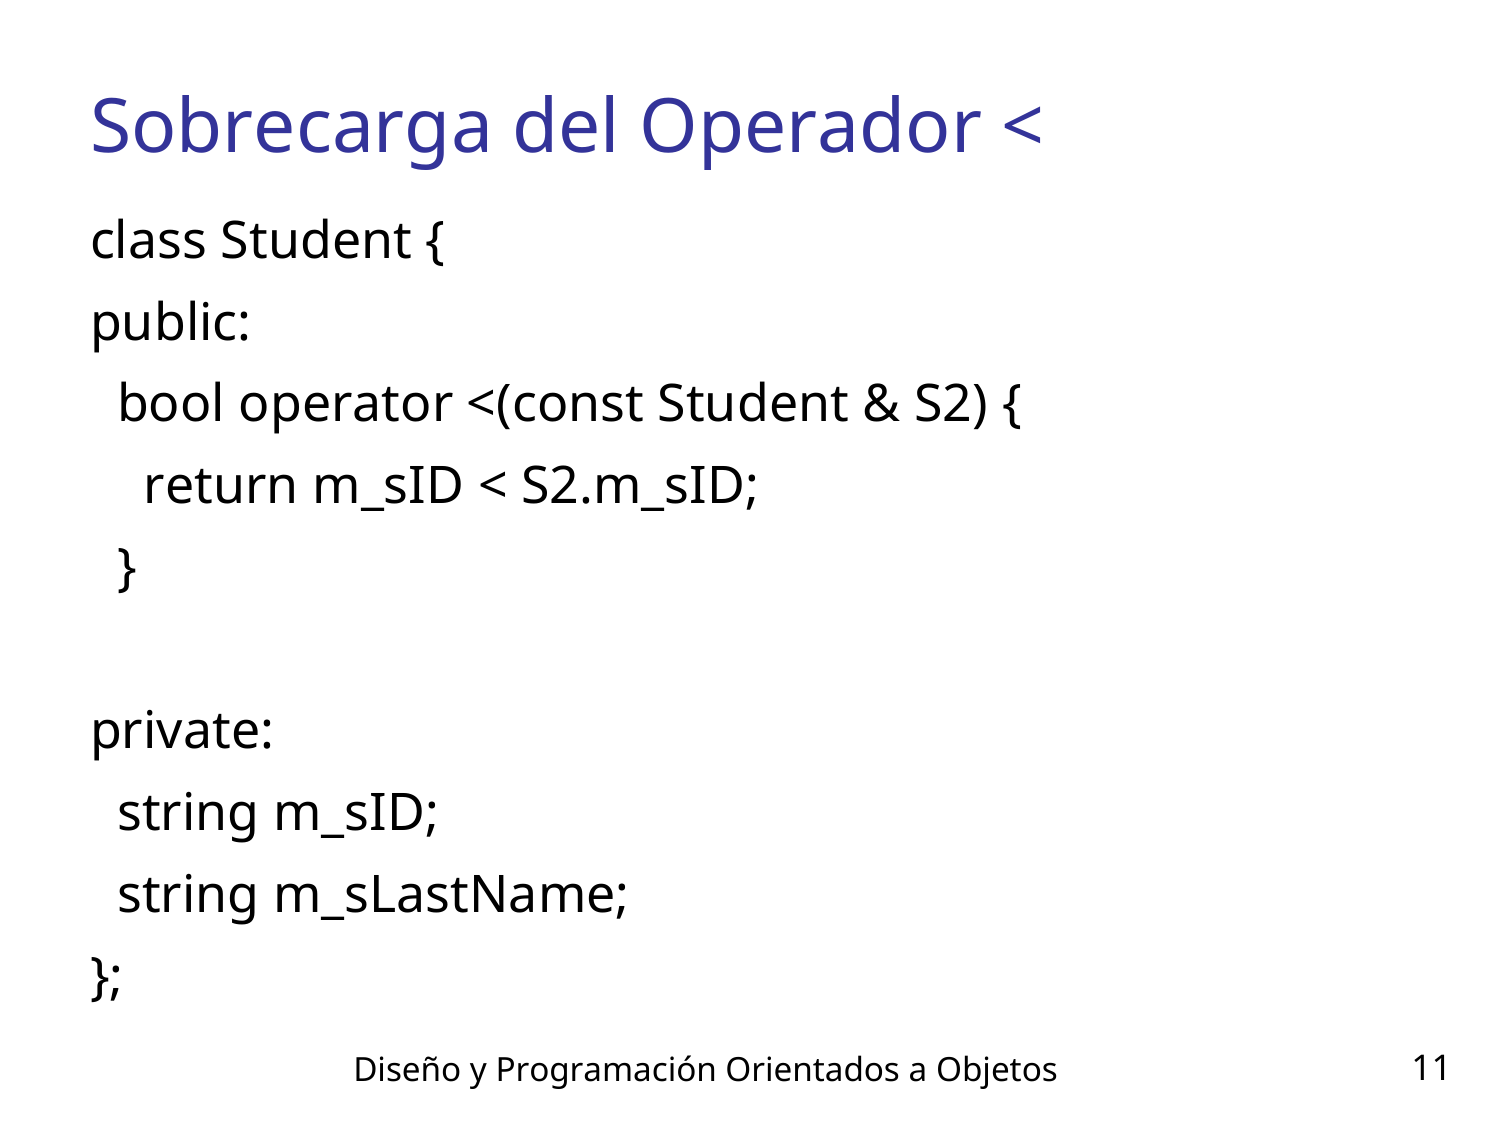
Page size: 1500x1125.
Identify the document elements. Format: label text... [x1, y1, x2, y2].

list class Student { public: bool operator <(const Student & S2)‏ { return m_sID < S2.m_sID; } private: string m_sID; string m_sLastName; }; [75, 195, 1462, 1021]
title Sobrecarga del Operador < [75, 4, 1466, 182]
